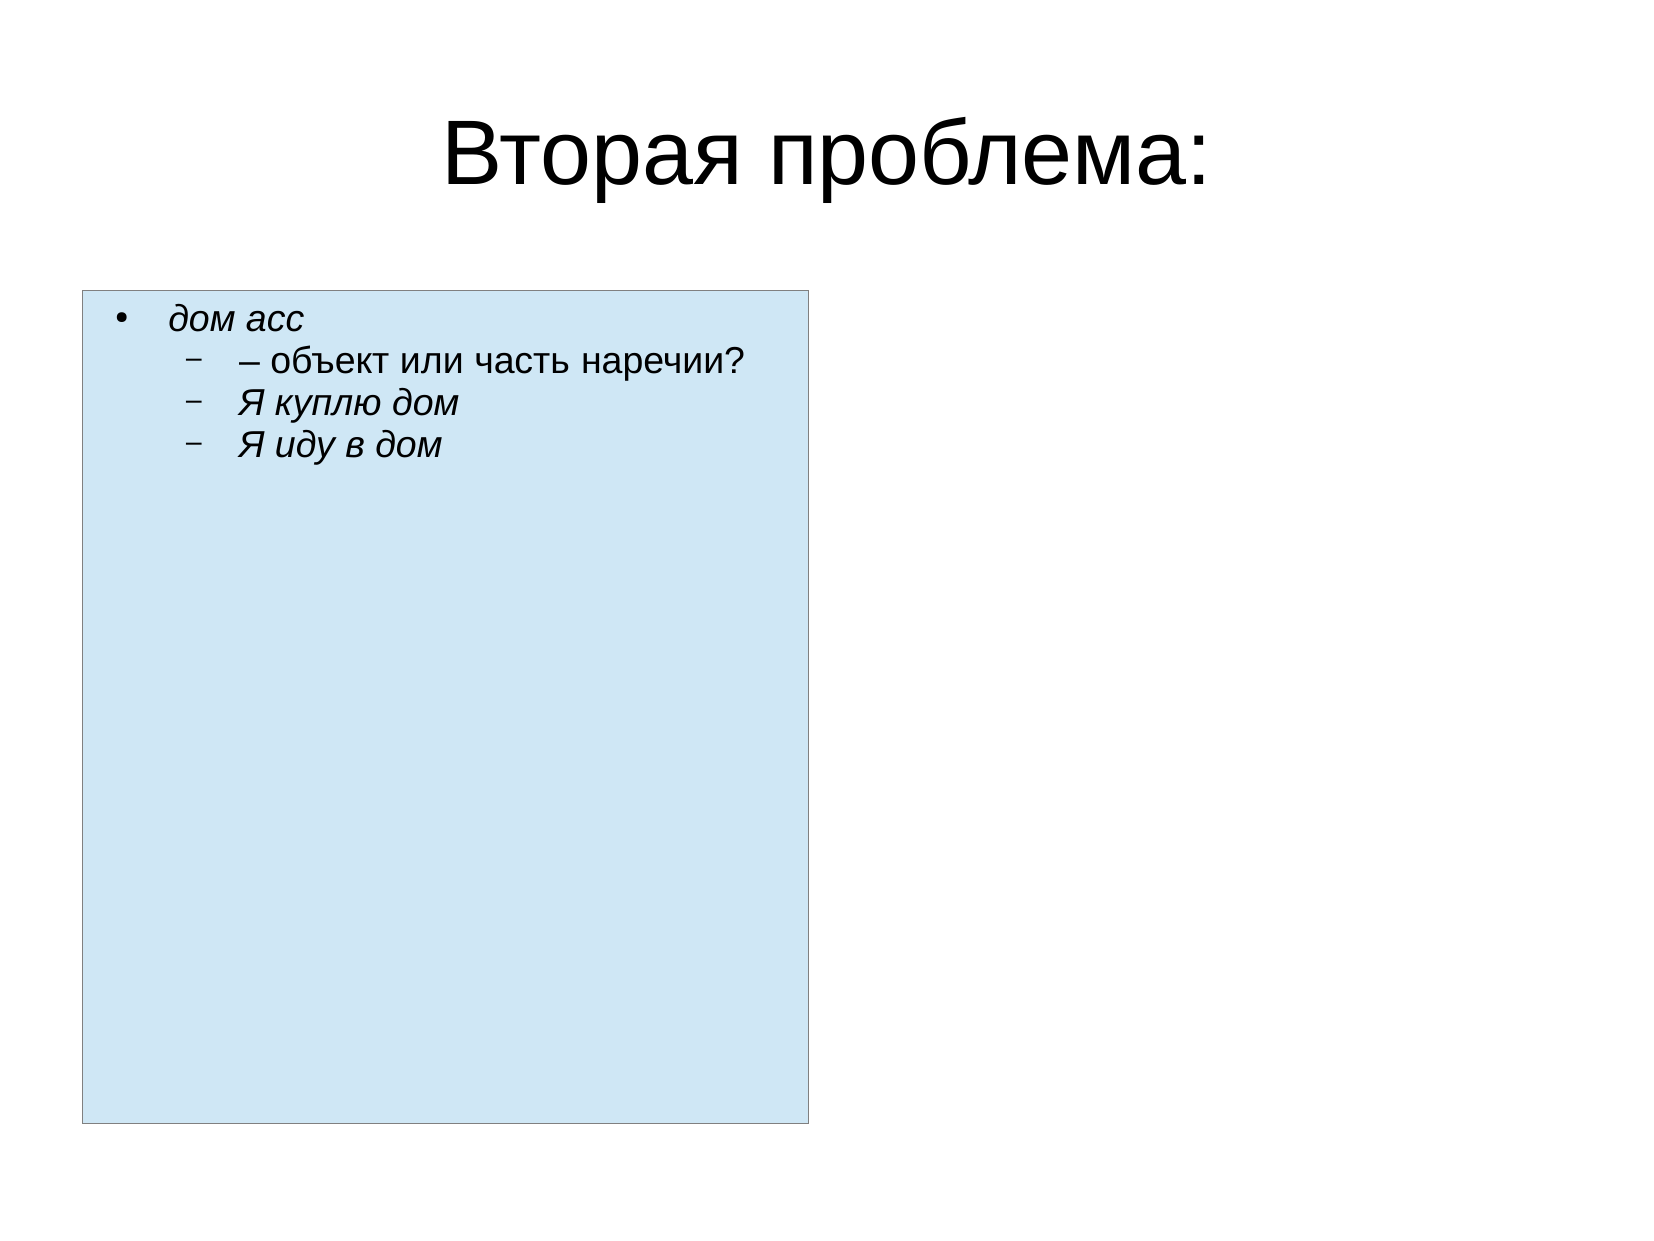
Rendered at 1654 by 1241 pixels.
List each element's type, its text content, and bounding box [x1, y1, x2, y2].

title Вторая проблема: [82, 49, 1571, 257]
text_box дом acc – объект или часть наречии? Я куплю дом Я иду в дом [82, 290, 809, 1124]
